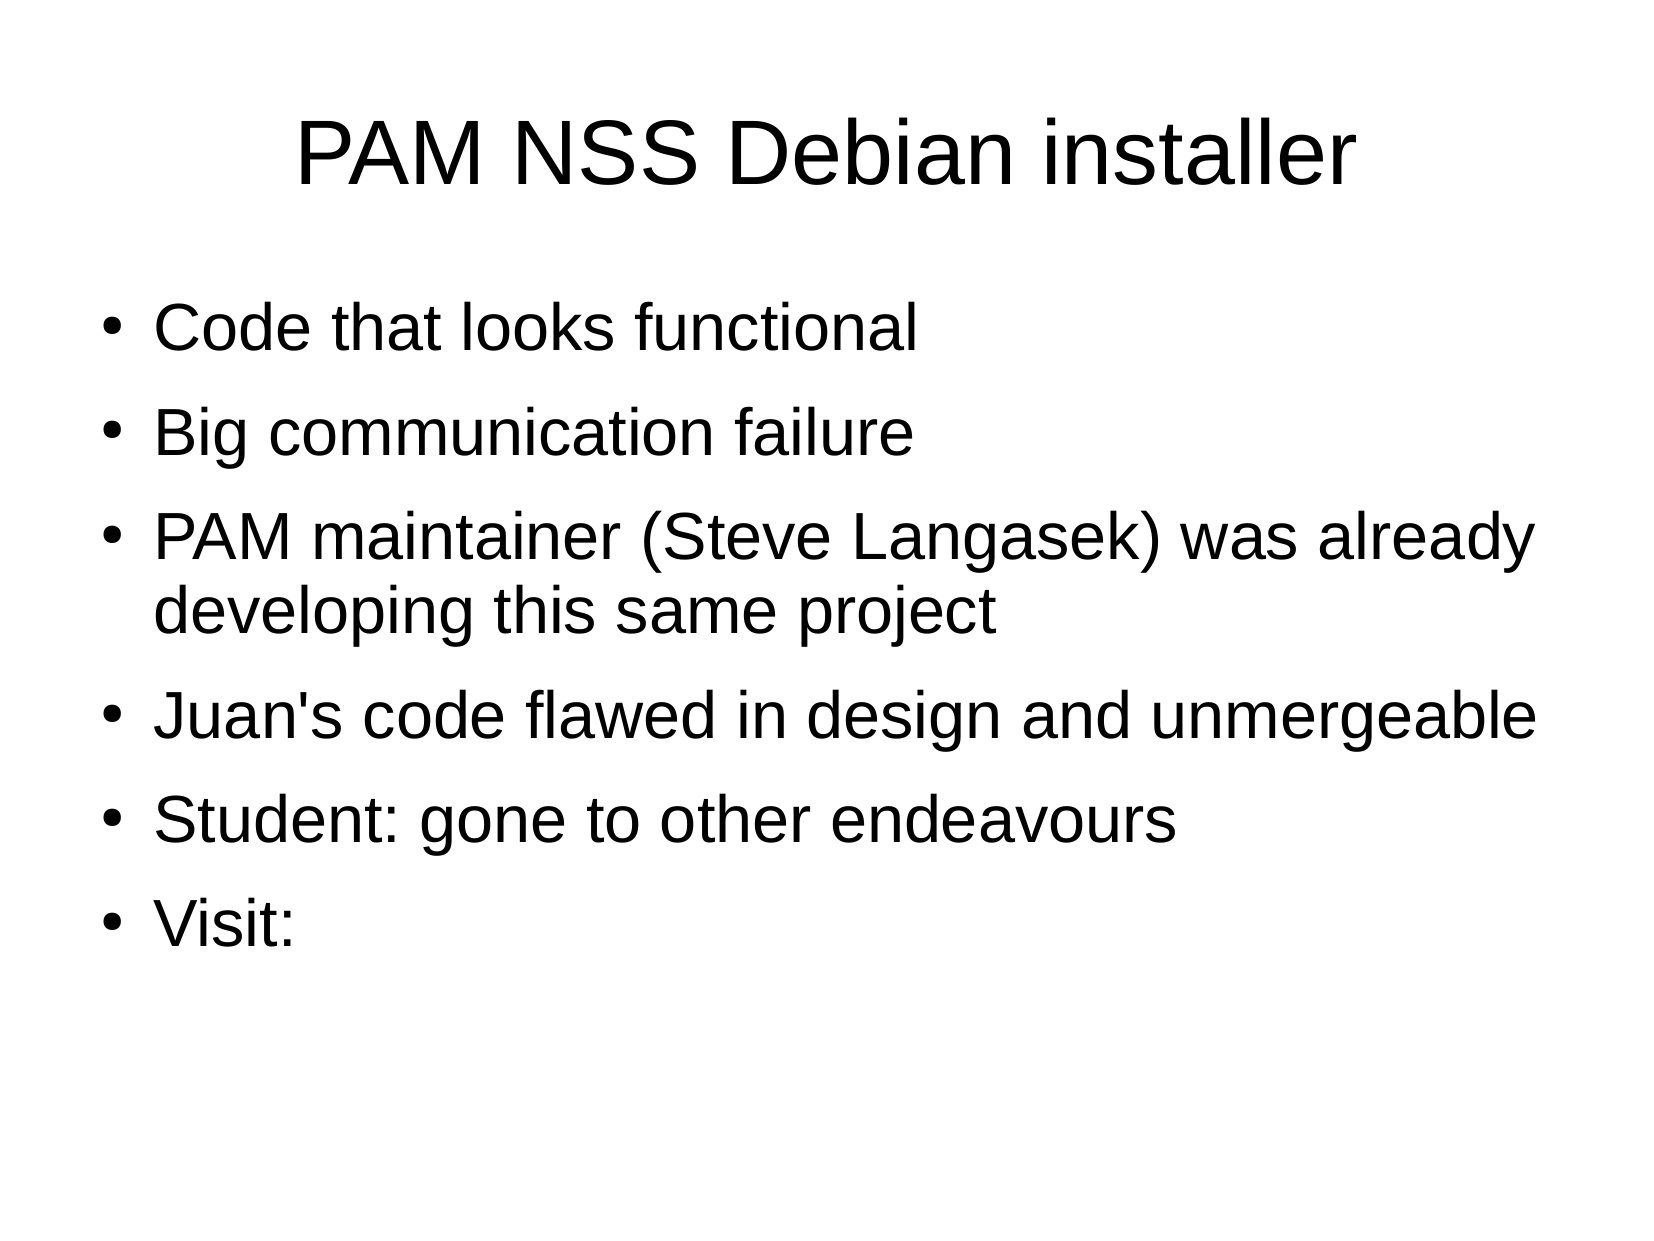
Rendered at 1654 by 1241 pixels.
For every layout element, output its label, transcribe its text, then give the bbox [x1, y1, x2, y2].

list Code that looks functional Big communication failure PAM maintainer (Steve Langasek) was already developing this same project Juan's code flawed in design and unmergeable Student: gone to other endeavours Visit: [82, 290, 1571, 1109]
title PAM NSS Debian installer [82, 56, 1571, 250]
